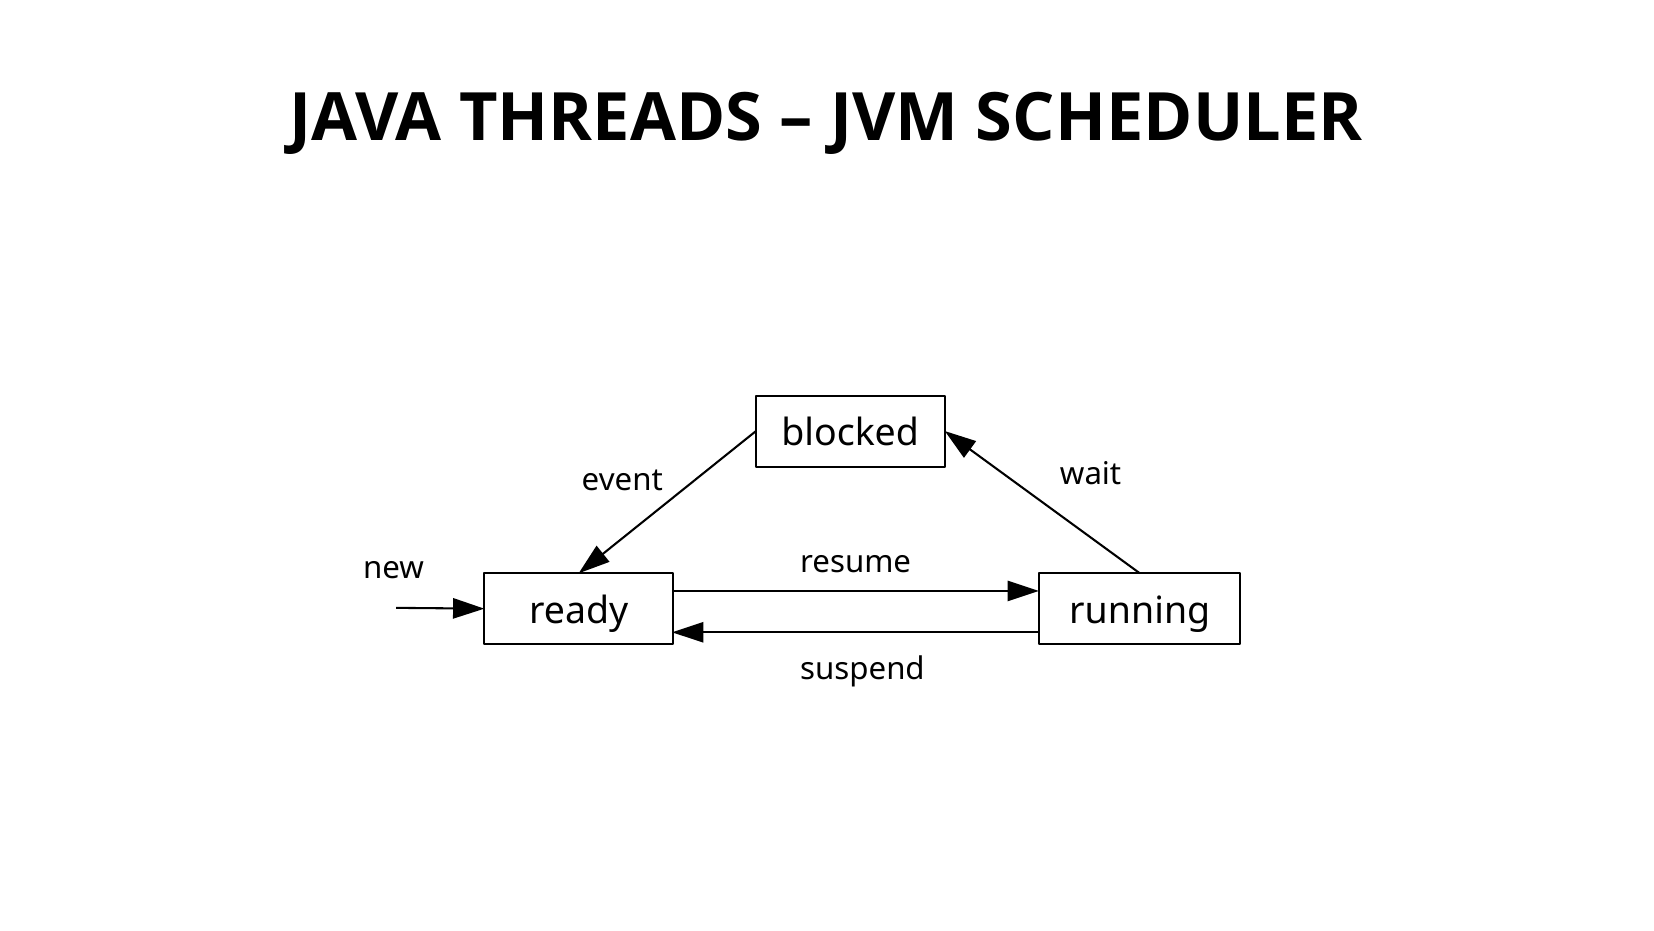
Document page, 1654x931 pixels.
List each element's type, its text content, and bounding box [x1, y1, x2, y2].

text_box new [348, 537, 443, 591]
text_box ready [484, 573, 674, 645]
title JAVA THREADS – JVM SCHEDULER [82, 36, 1571, 193]
text_box resume [785, 531, 934, 585]
text_box wait [1045, 443, 1146, 503]
text_box running [1039, 573, 1241, 645]
text_box blocked [755, 395, 945, 467]
text_box event [566, 449, 691, 508]
text_box suspend [785, 638, 945, 697]
